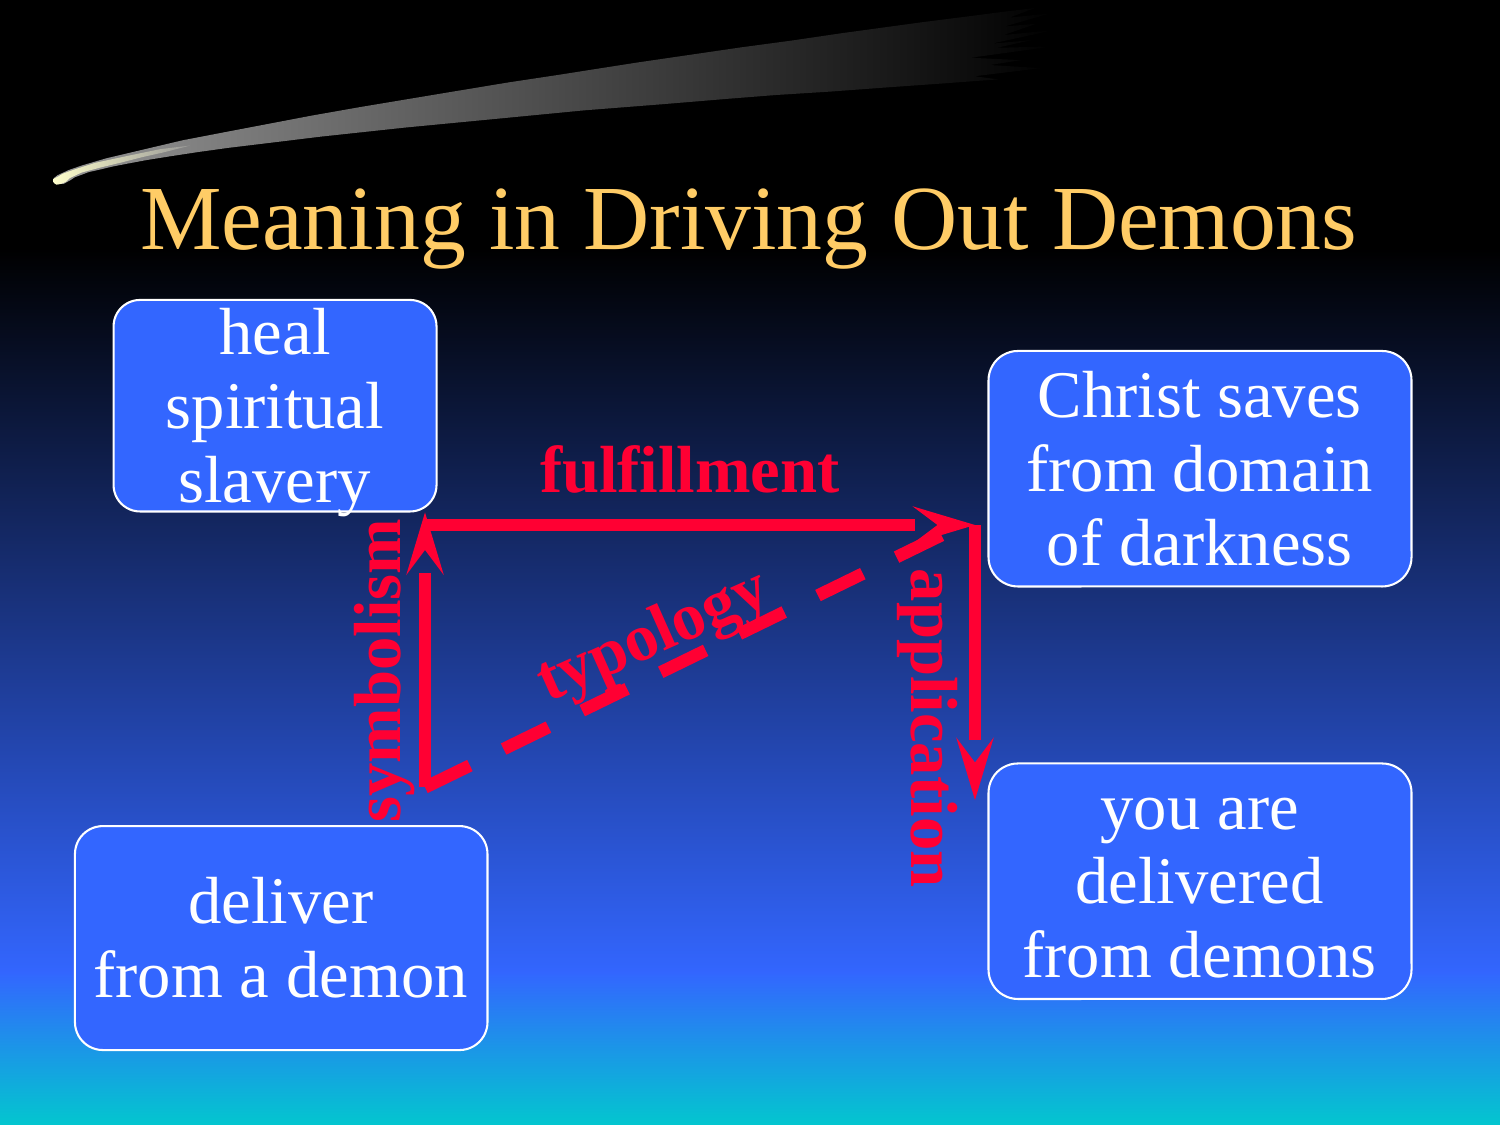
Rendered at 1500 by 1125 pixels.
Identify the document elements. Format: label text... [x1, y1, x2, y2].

title Meaning in Driving Out Demons [112, 124, 1388, 313]
text_box Christ saves from domain of darkness [988, 350, 1412, 587]
text_box symbolism [333, 478, 423, 838]
text_box you are delivered from demons [988, 763, 1412, 999]
text_box deliver from a demon [74, 826, 488, 1051]
text_box fulfillment [525, 424, 913, 515]
text_box typology [507, 510, 853, 730]
text_box application [889, 553, 979, 942]
text_box heal spiritual slavery [113, 299, 437, 512]
